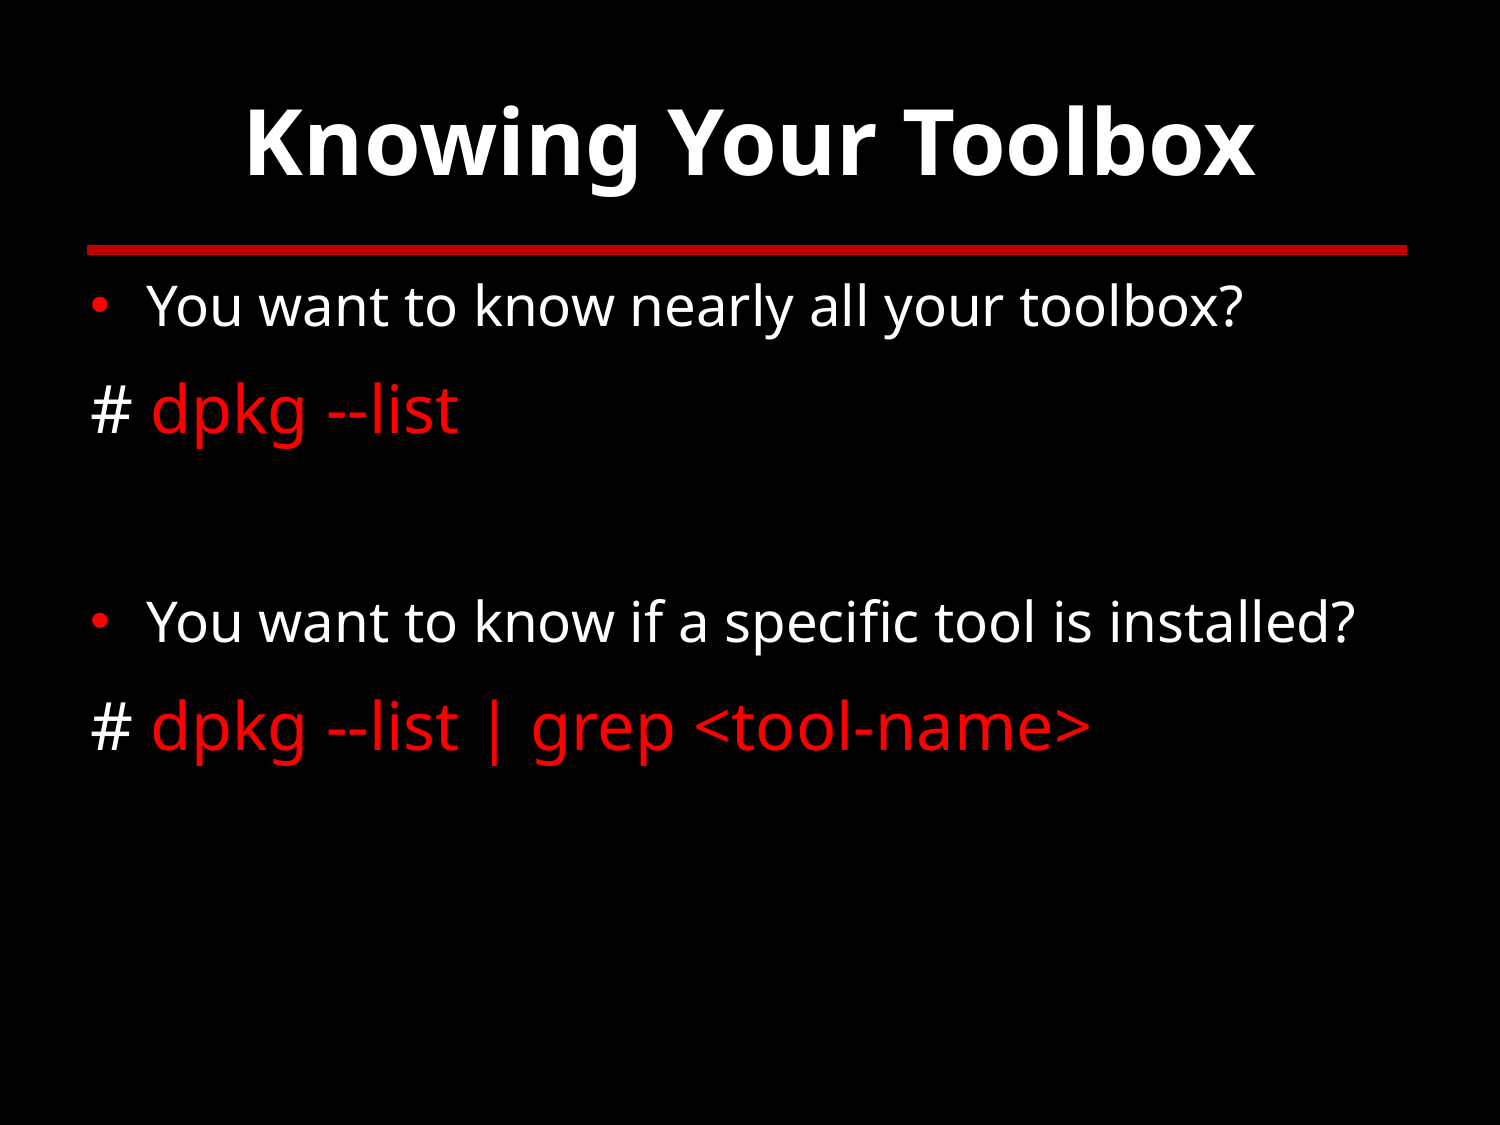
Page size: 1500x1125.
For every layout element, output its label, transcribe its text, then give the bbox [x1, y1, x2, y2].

title Knowing Your Toolbox [75, 45, 1425, 233]
list You want to know nearly all your toolbox? # dpkg --list You want to know if a specific tool is installed? # dpkg --list | grep <tool-name> [75, 262, 1425, 1005]
